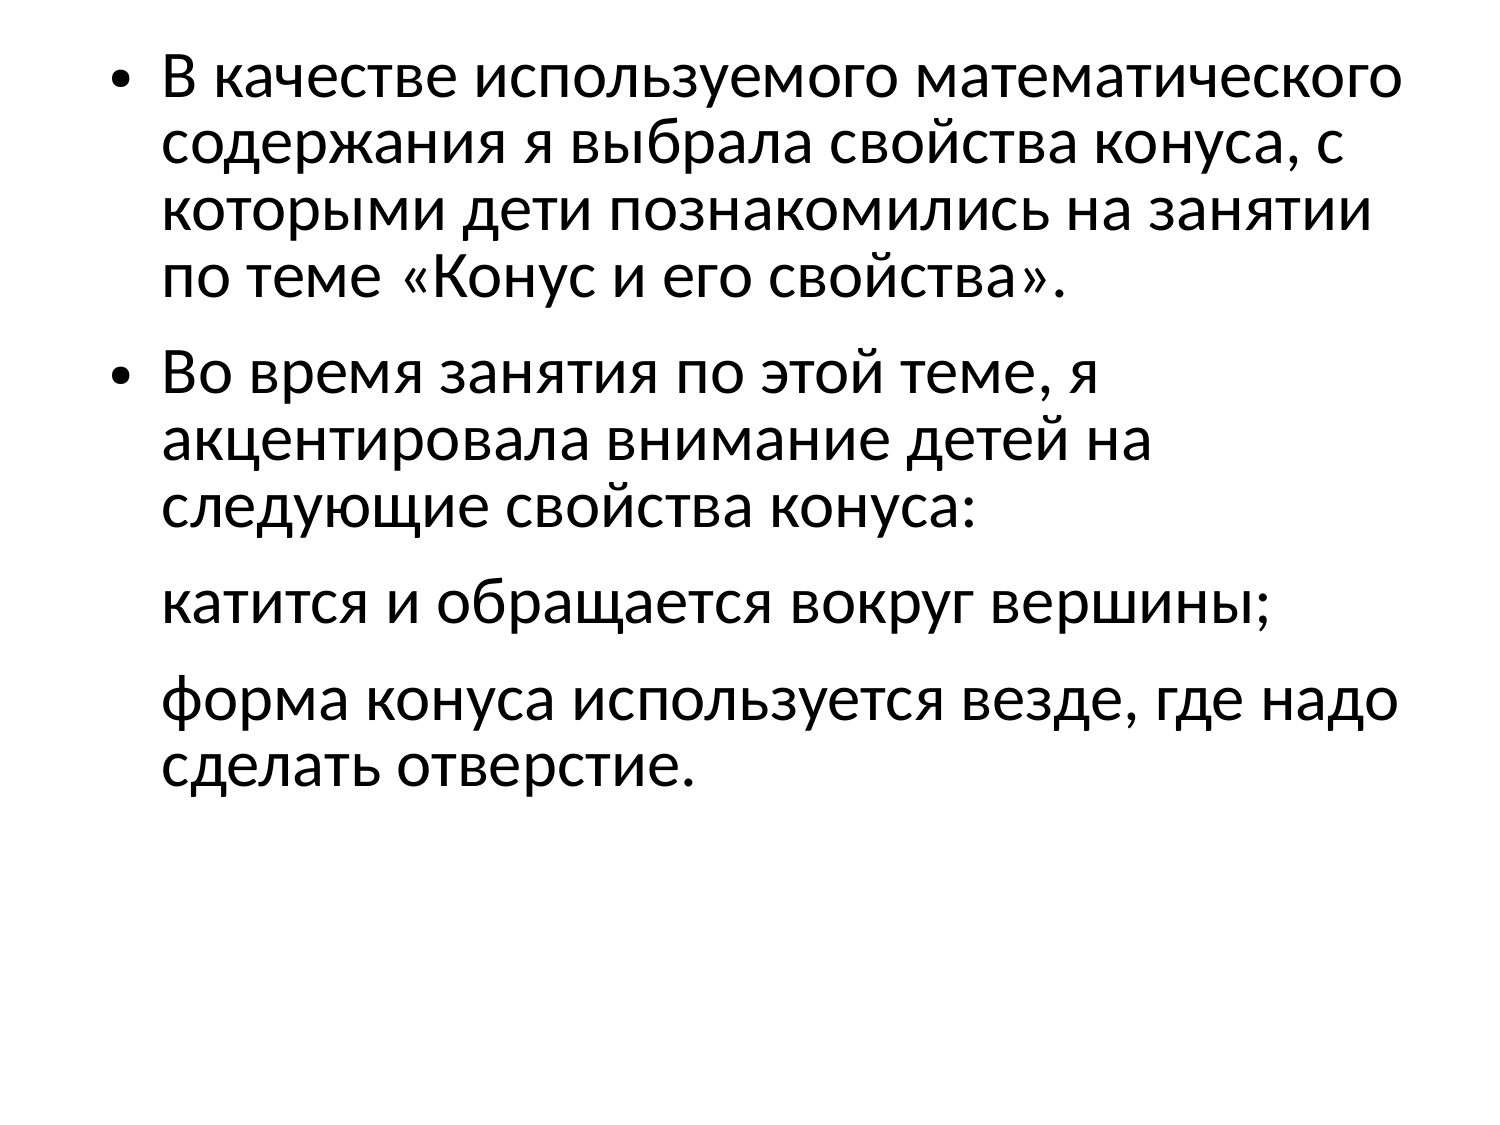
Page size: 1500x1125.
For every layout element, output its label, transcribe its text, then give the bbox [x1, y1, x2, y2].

list В качестве используемого математического содержания я выбрала свойства конуса, с которыми дети познакомились на занятии по теме «Конус и его свойства». Во время занятия по этой теме, я акцентировала внимание детей на следующие свойства конуса: катится и обращается вокруг вершины; форма конуса используется везде, где надо сделать отверстие. [91, 47, 1441, 1062]
